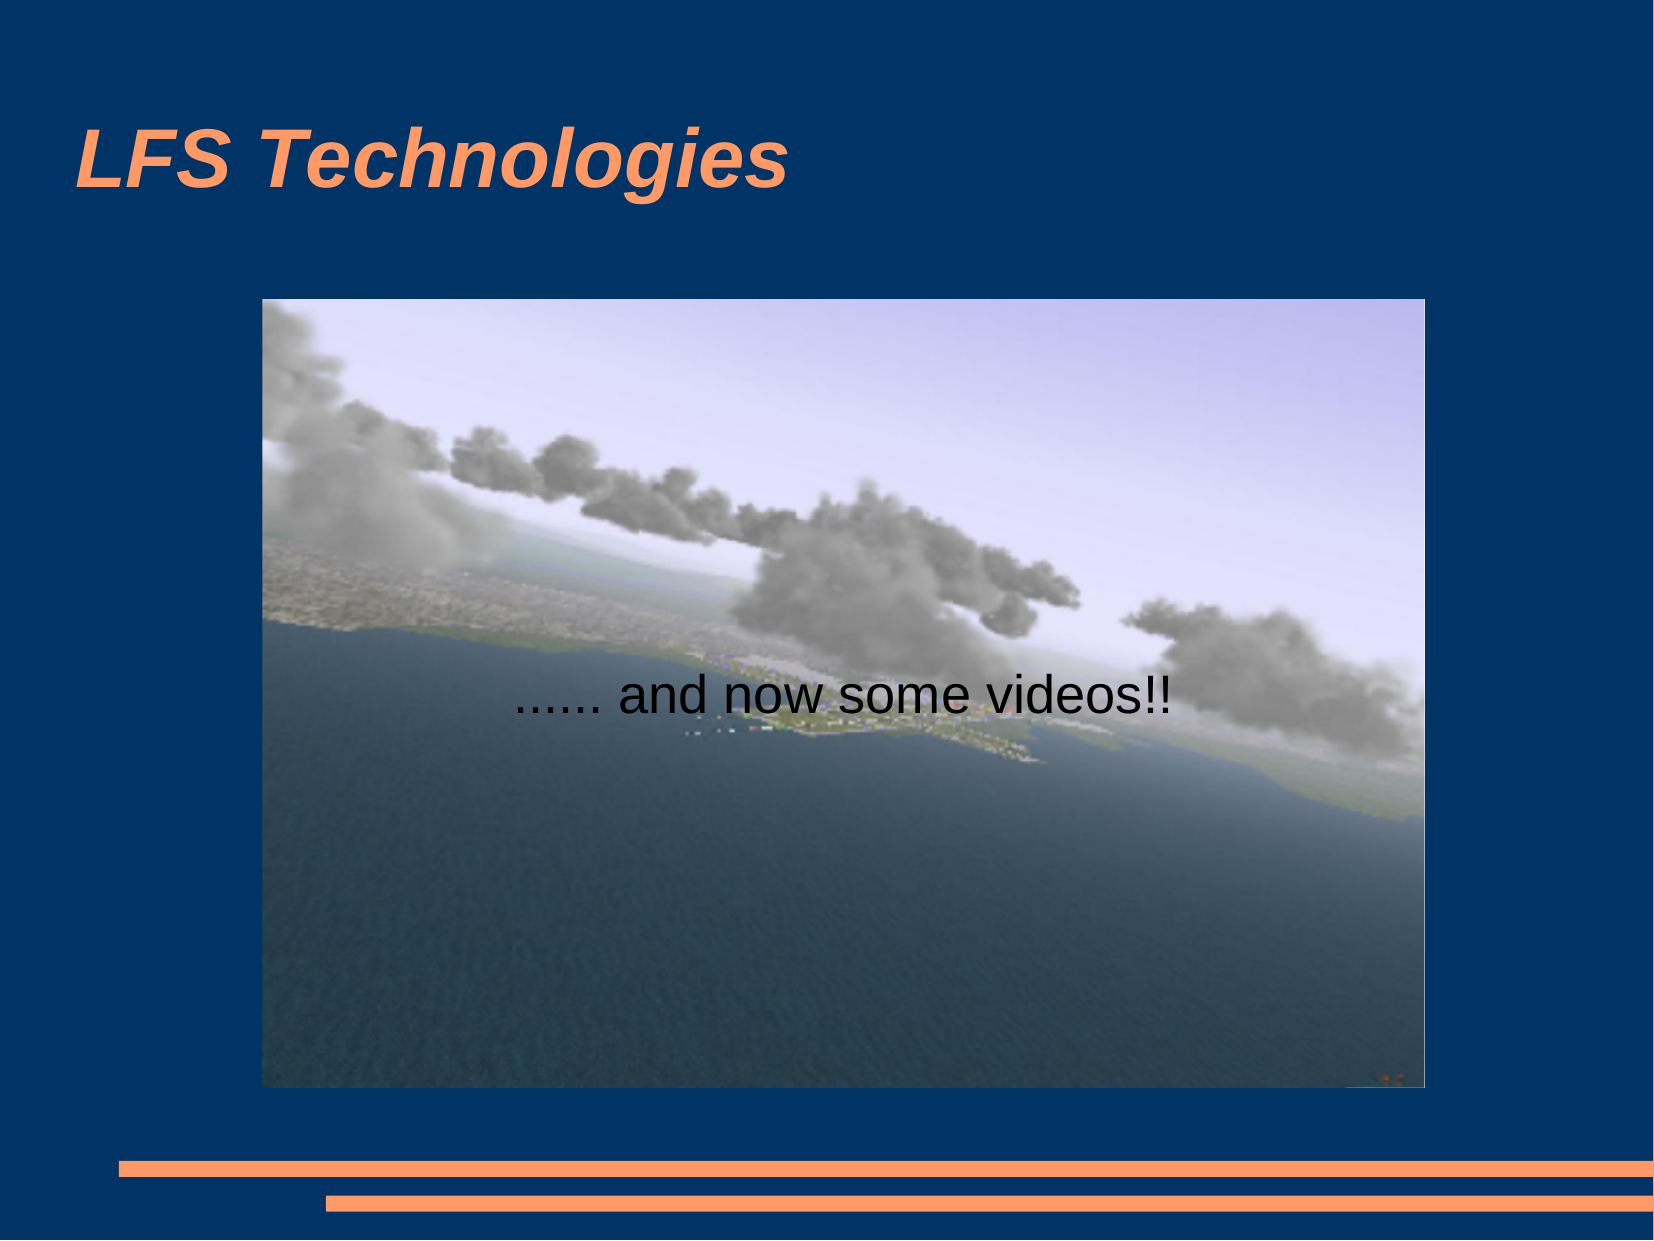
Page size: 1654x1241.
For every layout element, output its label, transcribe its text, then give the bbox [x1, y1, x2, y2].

text_box ...... and now some videos!! [262, 299, 1425, 1088]
title LFS Technologies [75, 55, 1488, 263]
